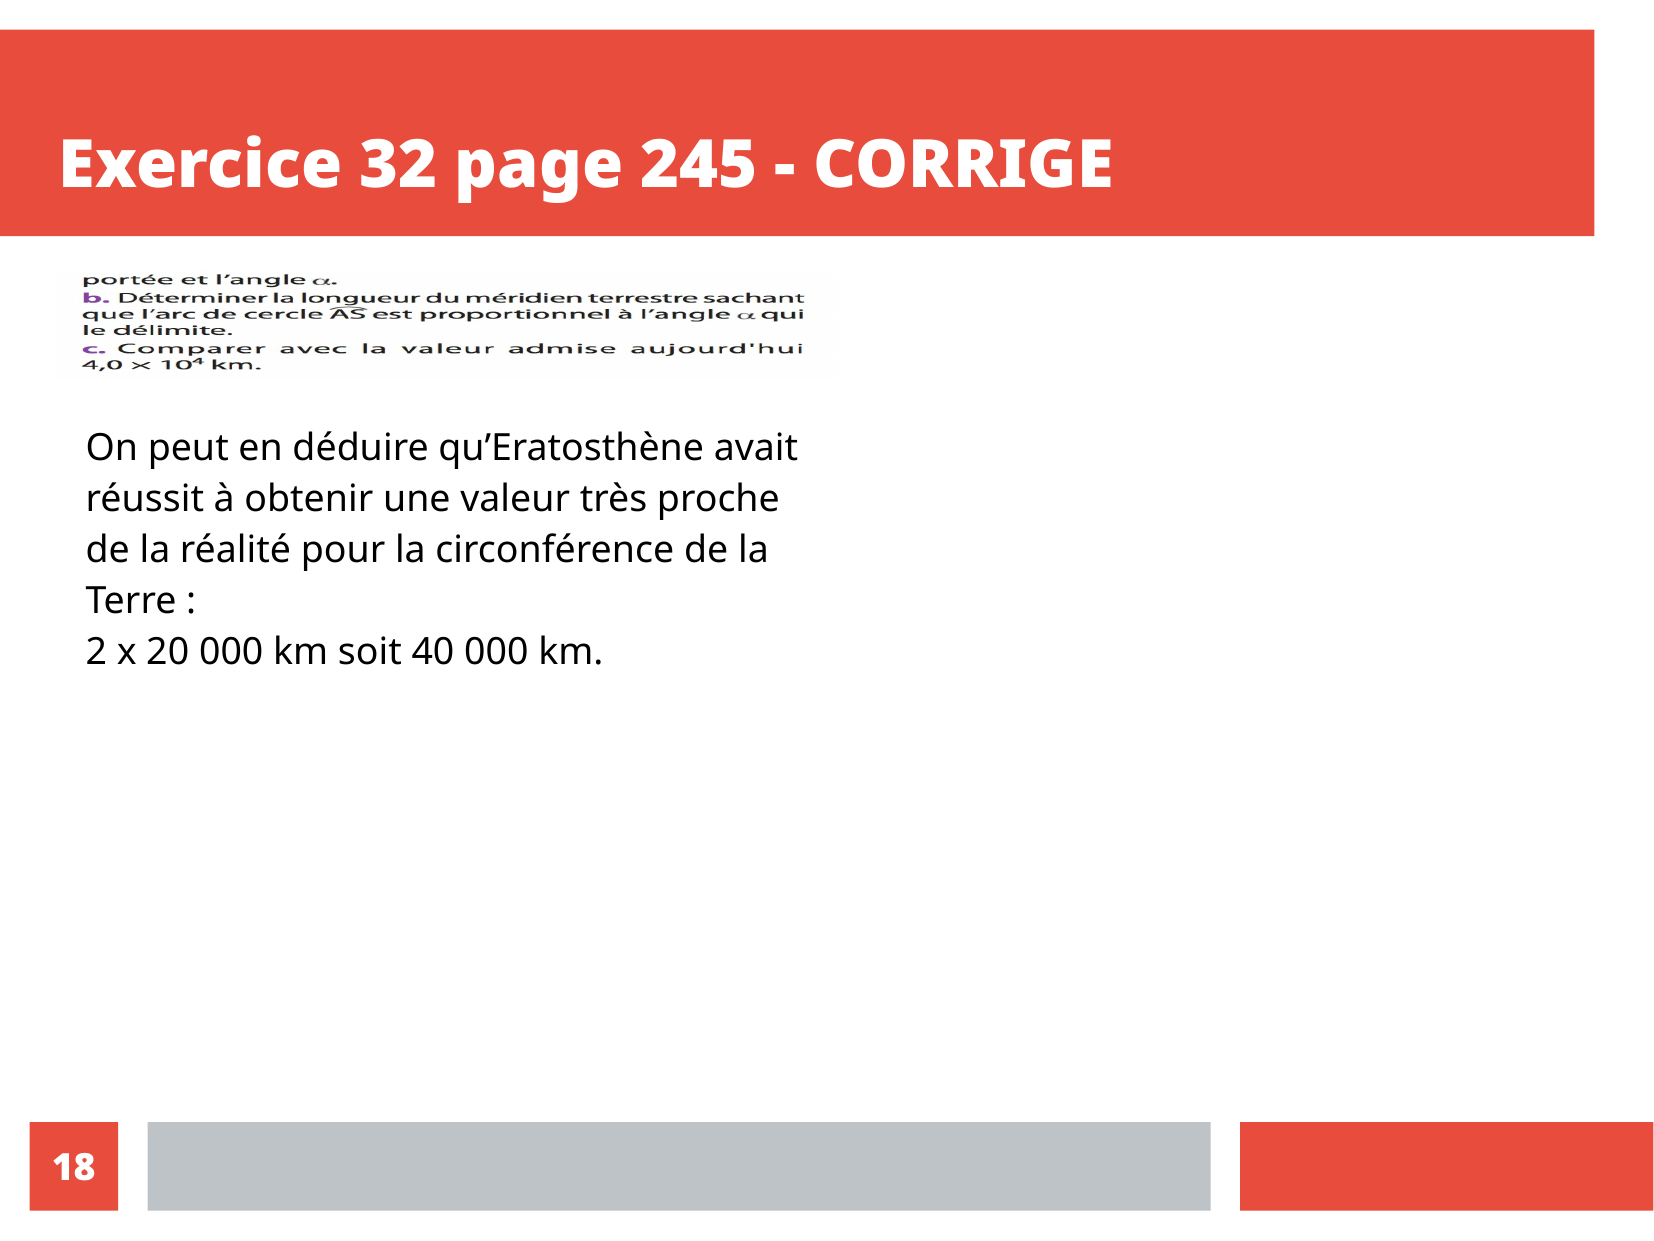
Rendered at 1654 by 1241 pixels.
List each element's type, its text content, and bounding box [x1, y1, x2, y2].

picture [55, 271, 839, 378]
text_box On peut en déduire qu’Eratosthène avait réussit à obtenir une valeur très proche de la réalité pour la circonférence de la Terre : 2 x 20 000 km soit 40 000 km. [70, 413, 827, 665]
title Exercice 32 page 245 - CORRIGE [59, 59, 1595, 207]
